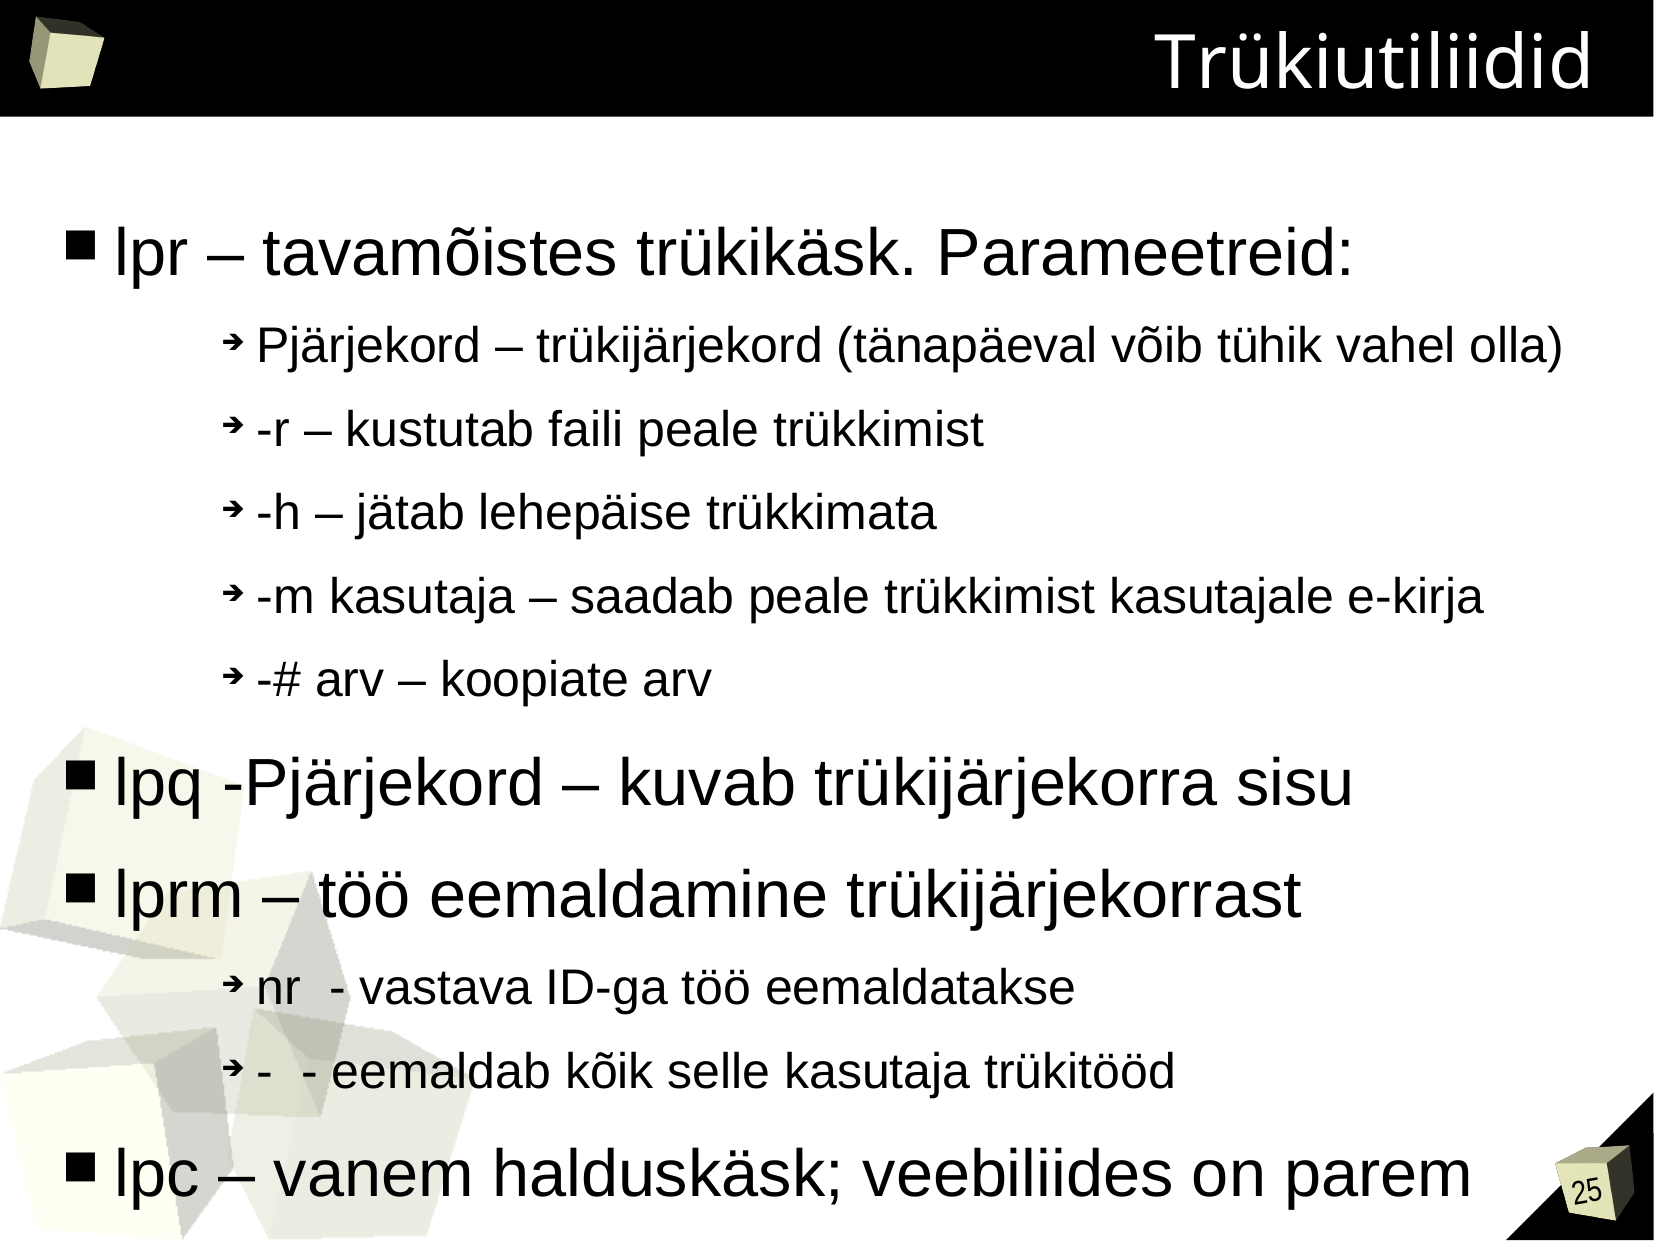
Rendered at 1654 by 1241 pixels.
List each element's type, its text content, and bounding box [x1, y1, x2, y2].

list lpr – tavamõistes trükikäsk. Parameetreid: Pjärjekord – trükijärjekord (tänapäeval võib tühik vahel olla) -r – kustutab faili peale trükkimist -h – jätab lehepäise trükkimata -m kasutaja – saadab peale trükkimist kasutajale e-kirja -# arv – koopiate arv lpq -Pjärjekord – kuvab trükijärjekorra sisu lprm – töö eemaldamine trükijärjekorrast nr - vastava ID-ga töö eemaldatakse - - eemaldab kõik selle kasutaja trükitööd lpc – vanem halduskäsk; veebiliides on parem [44, 177, 1611, 1214]
picture [0, 726, 477, 1241]
title Trükiutiliidid [118, 0, 1595, 119]
